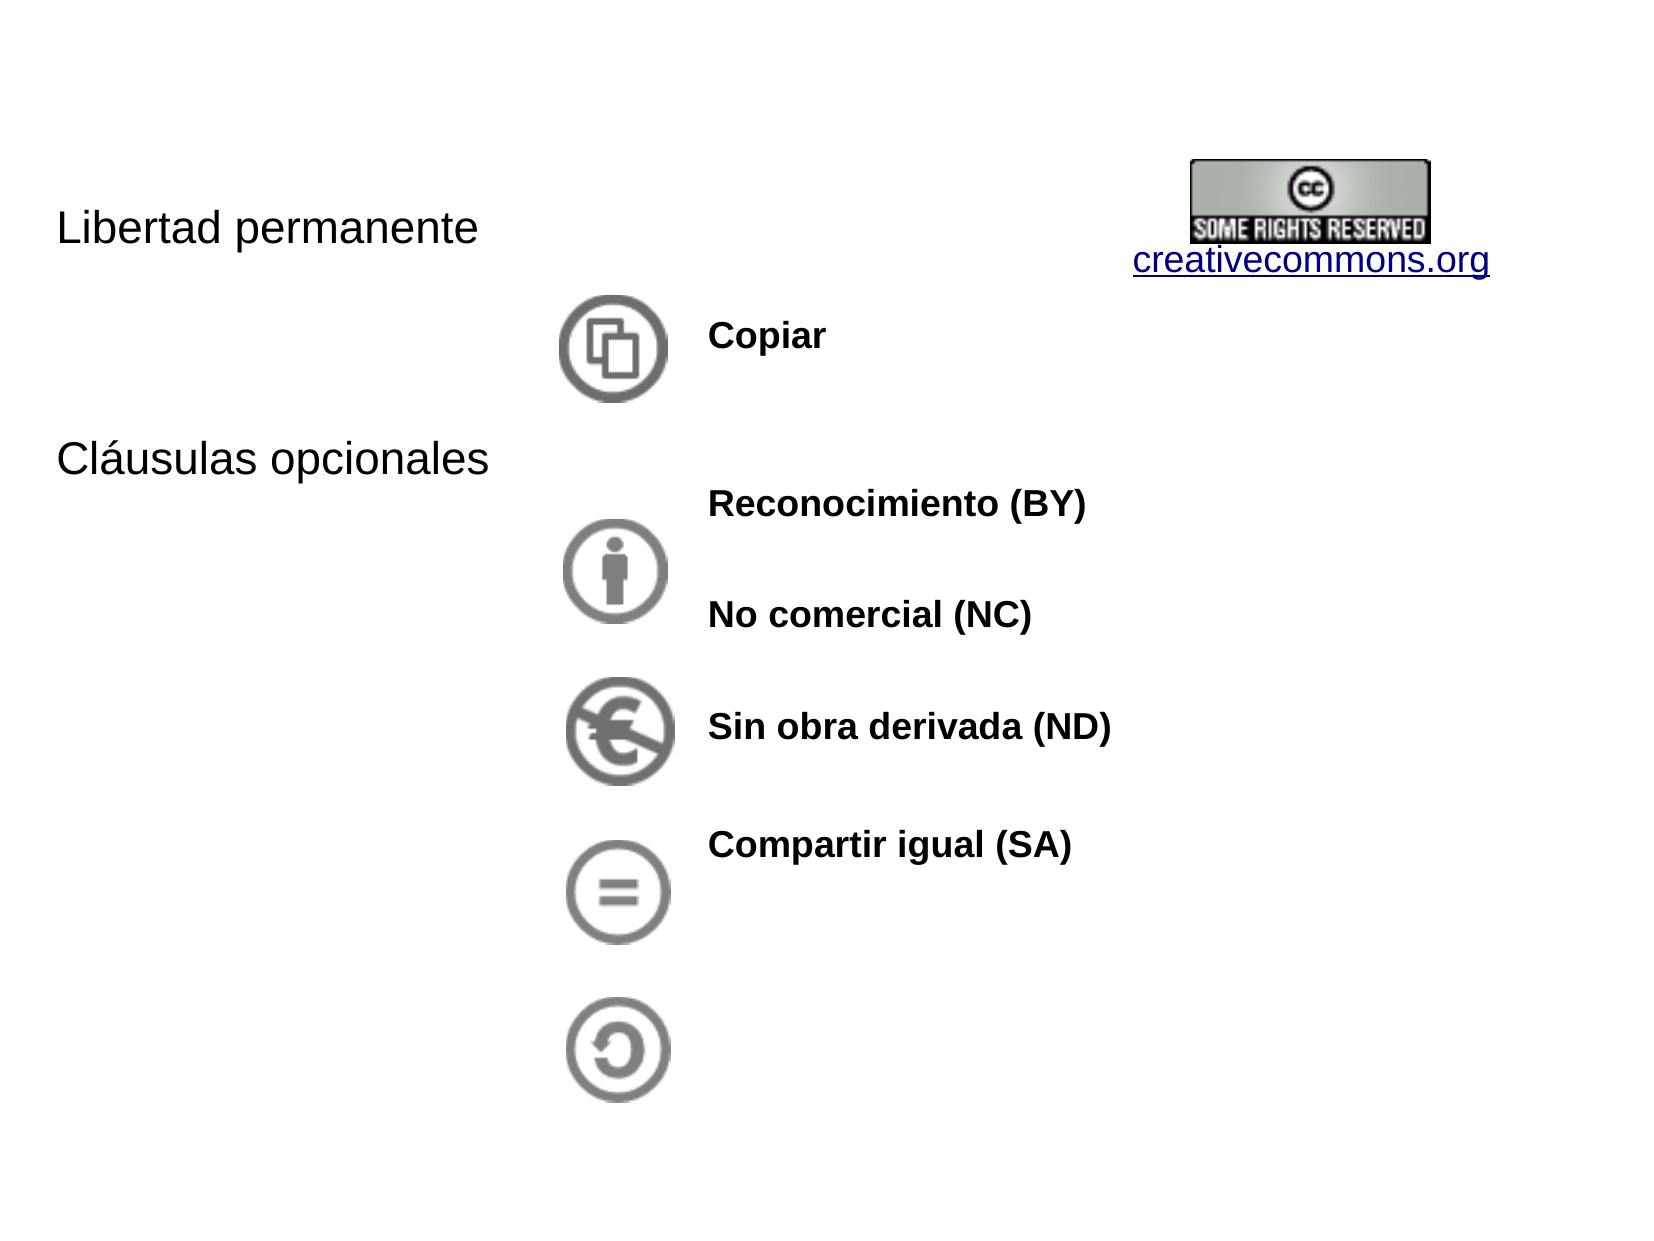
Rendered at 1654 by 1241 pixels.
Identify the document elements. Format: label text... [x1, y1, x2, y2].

text_box Libertad permanente [41, 195, 495, 278]
picture [566, 997, 671, 1103]
text_box Cláusulas opcionales [41, 425, 505, 509]
picture [1190, 159, 1431, 244]
text_box creativecommons.org [1117, 231, 1505, 302]
picture [566, 840, 671, 945]
picture [566, 677, 675, 786]
text_box Copiar Reconocimiento (BY) No comercial (NC) Sin obra derivada (ND) Compartir igual (SA) [693, 307, 1276, 1066]
picture [559, 295, 668, 403]
picture [563, 519, 668, 624]
